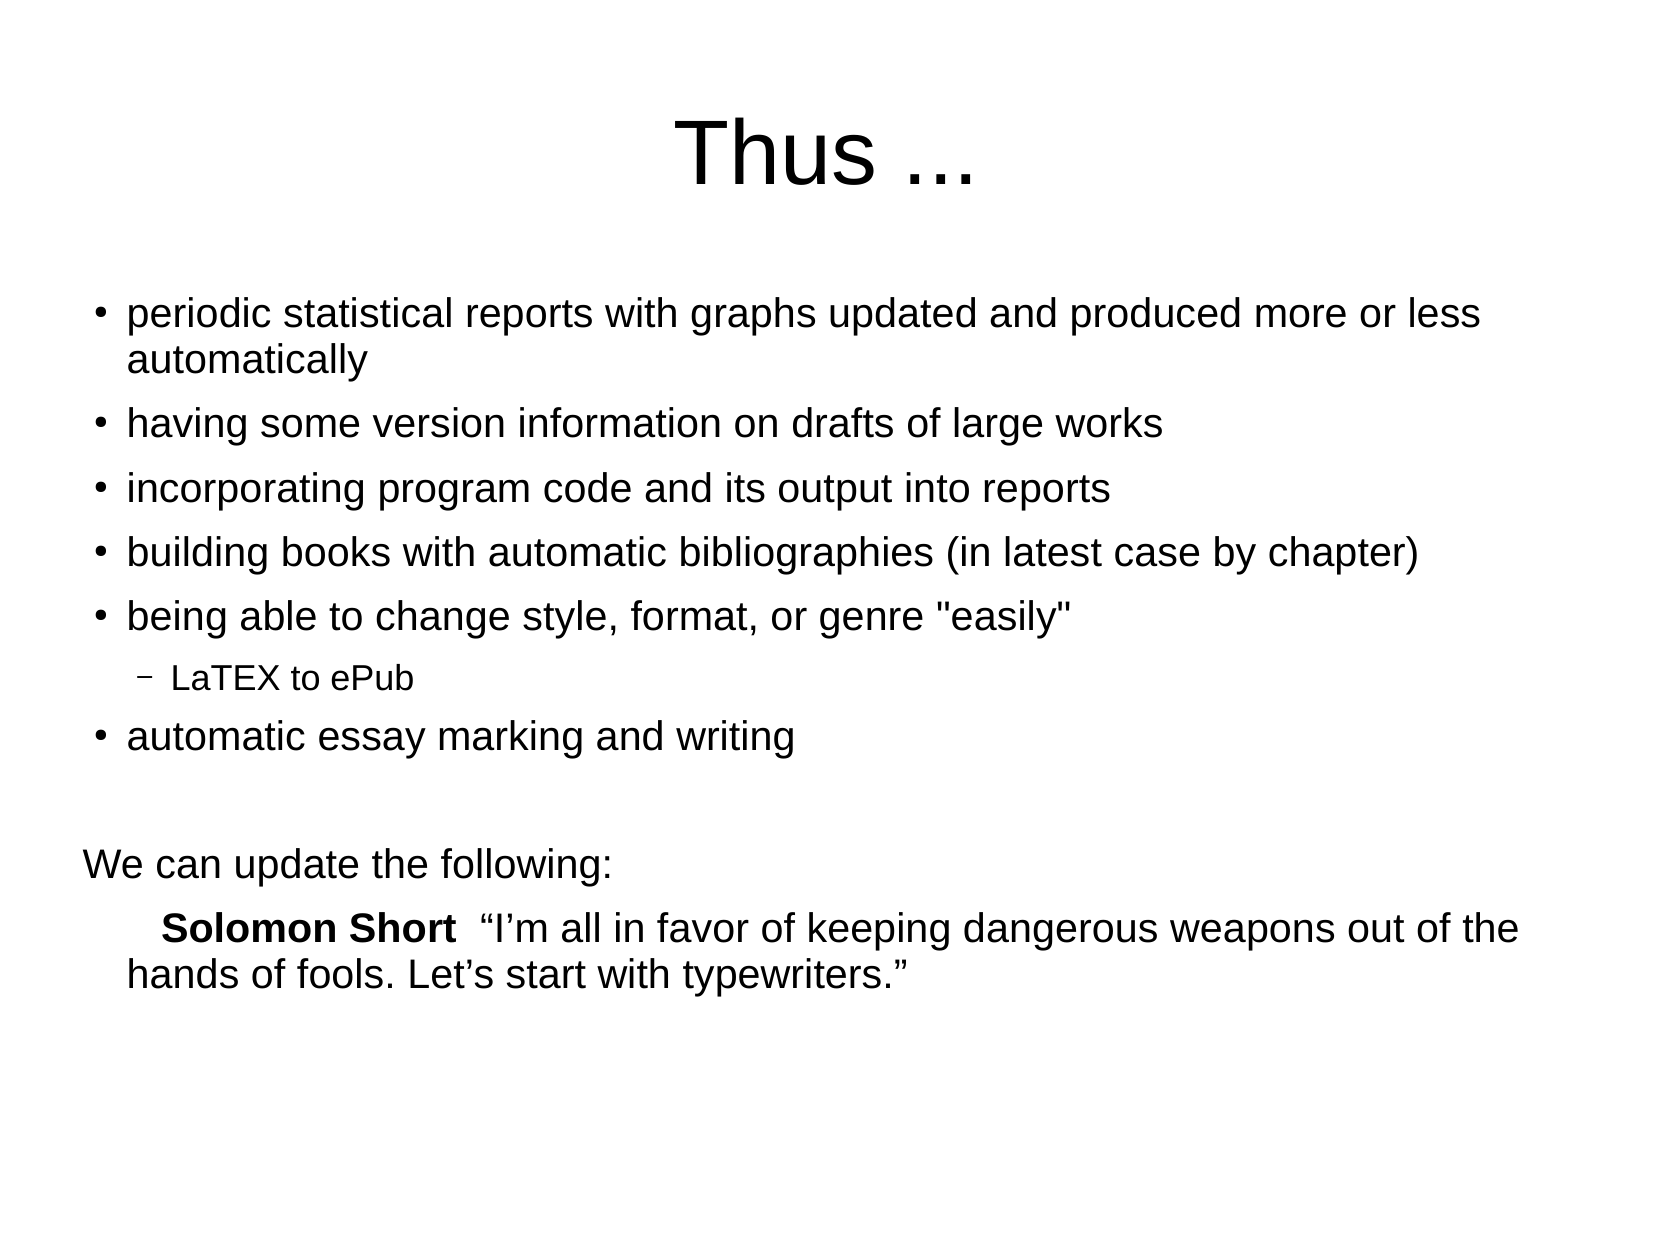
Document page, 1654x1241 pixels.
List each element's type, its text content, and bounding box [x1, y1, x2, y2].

title Thus ... [82, 49, 1571, 257]
list periodic statistical reports with graphs updated and produced more or less automatically having some version information on drafts of large works incorporating program code and its output into reports building books with automatic bibliographies (in latest case by chapter) being able to change style, format, or genre "easily" LaTEX to ePub automatic essay marking and writing We can update the following: Solomon Short “I’m all in favor of keeping dangerous weapons out of the hands of fools. Let’s start with typewriters.” [82, 290, 1538, 1010]
